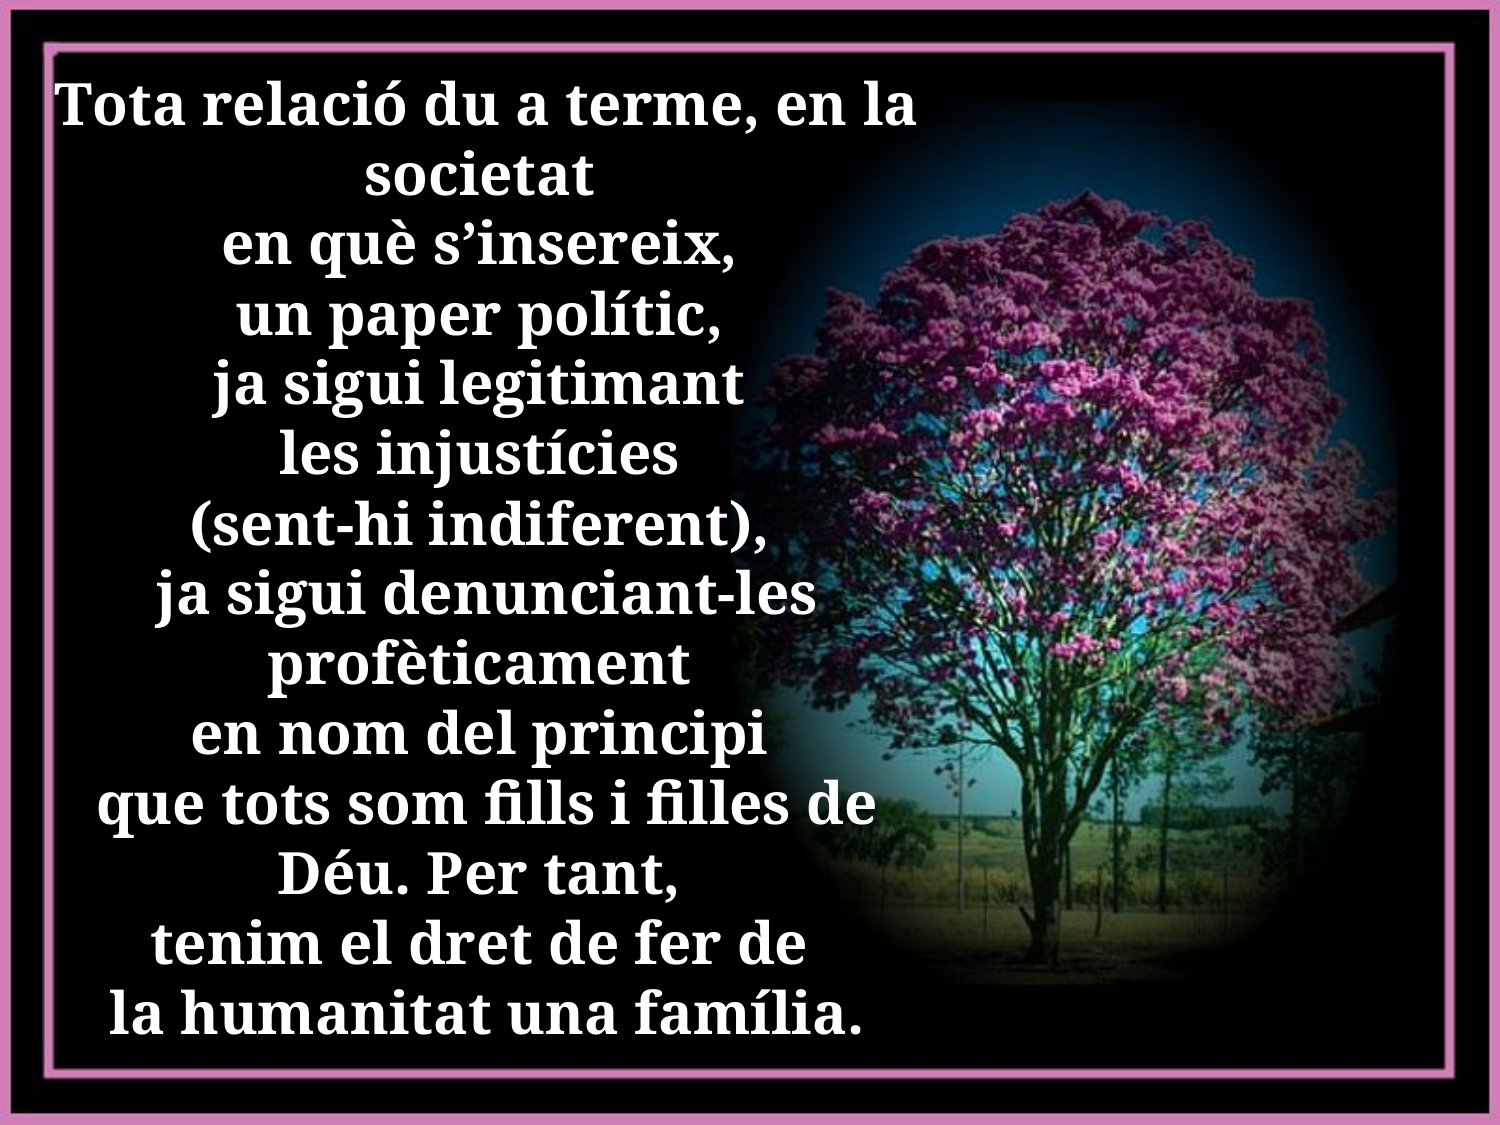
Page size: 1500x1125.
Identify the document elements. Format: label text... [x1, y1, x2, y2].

picture [0, 0, 1500, 1125]
text_box Tota relació du a terme, en la societat en què s’insereix, un paper polític, ja sigui legitimant les injustícies (sent-hi indiferent), ja sigui denunciant-les profèticament en nom del principi que tots som fills i filles de Déu. Per tant, tenim el dret de fer de la humanitat una família. [29, 58, 945, 1055]
